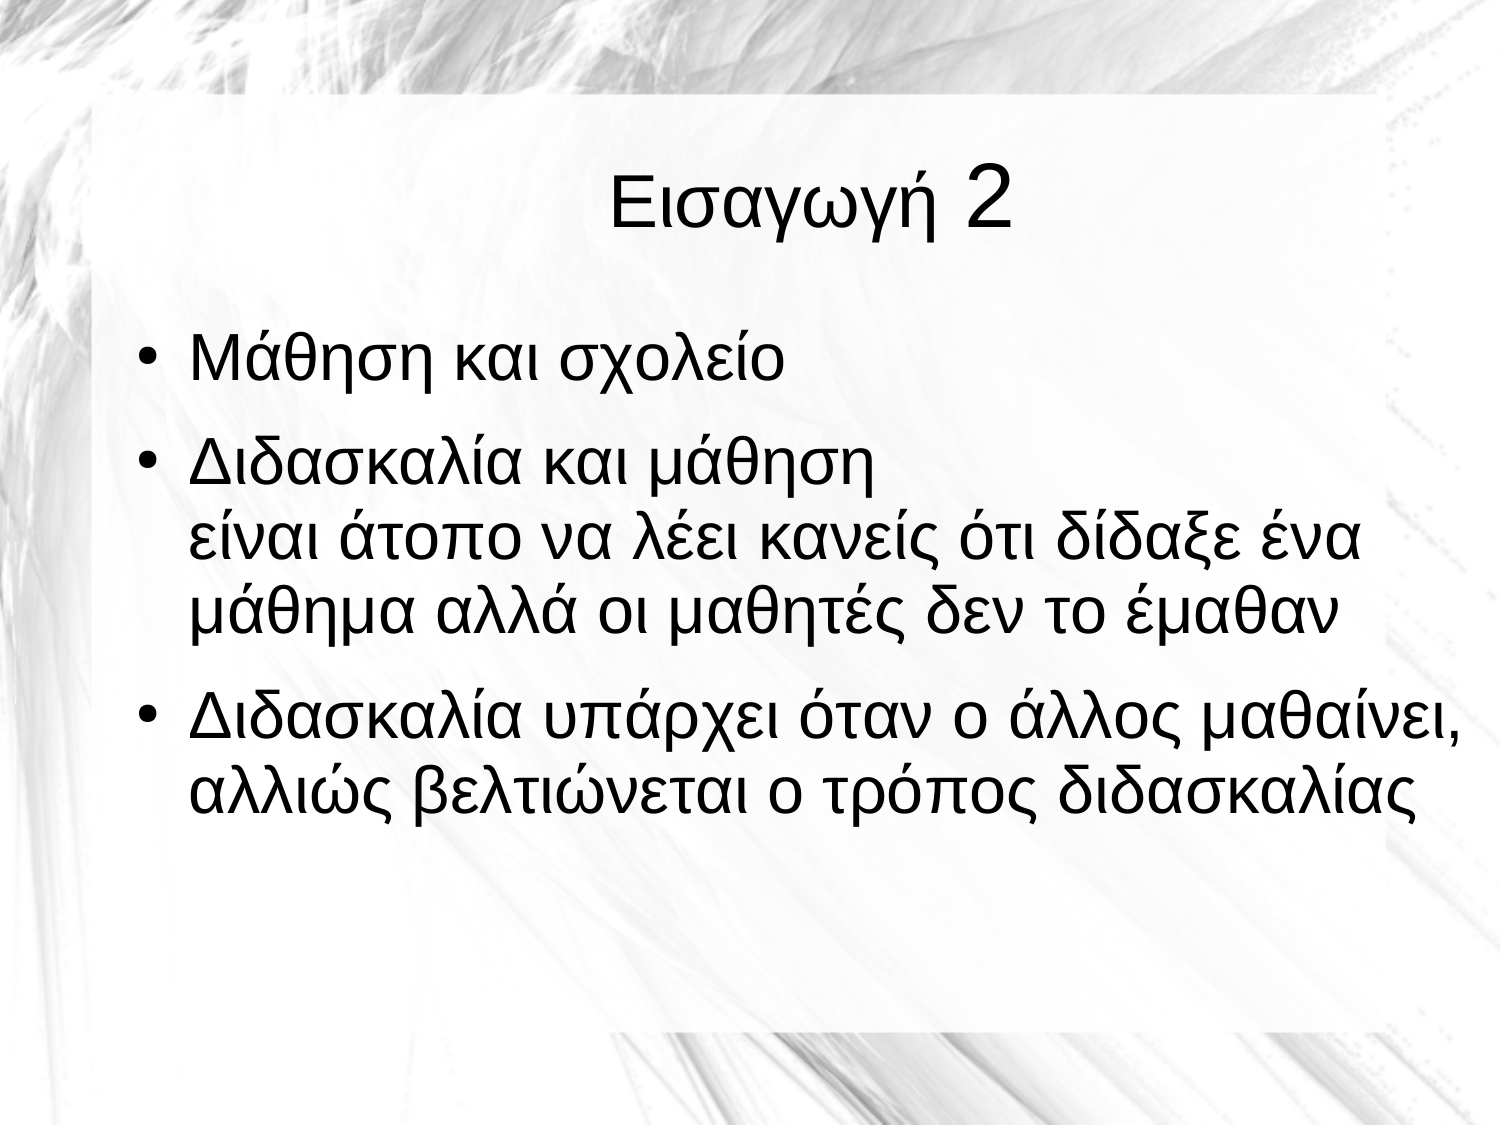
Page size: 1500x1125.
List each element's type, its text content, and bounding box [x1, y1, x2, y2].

picture [0, 0, 1500, 1125]
list Μάθηση και σχολείο Διδασκαλία και μάθηση είναι άτοπο να λέει κανείς ότι δίδαξε ένα μάθημα αλλά οι μαθητές δεν το έμαθαν Διδασκαλία υπάρχει όταν ο άλλος μαθαίνει, αλλιώς βελτιώνεται ο τρόπος διδασκαλίας [118, 319, 1500, 945]
title Εισαγωγή 2 [118, 112, 1500, 281]
